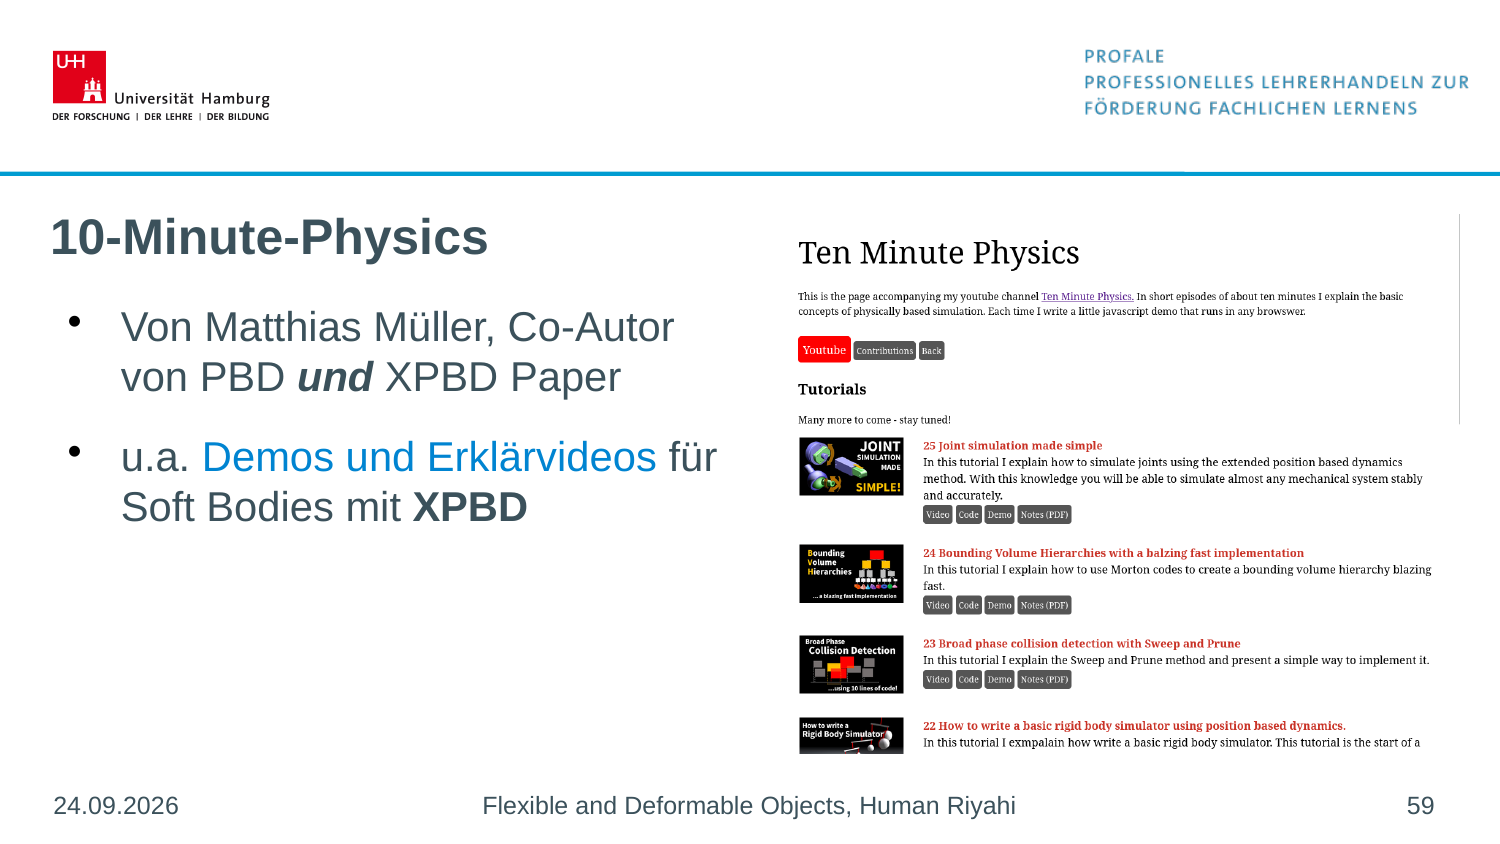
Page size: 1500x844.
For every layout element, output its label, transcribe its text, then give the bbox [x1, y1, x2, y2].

title 10-Minute-Physics [35, 197, 1436, 280]
text_box <number> [1084, 782, 1435, 827]
picture [1085, 48, 1469, 115]
text_box 08.07.2026 [53, 782, 404, 827]
picture [777, 214, 1460, 754]
text_box Flexible and Deformable Objects, Human Riyahi [454, 782, 1046, 827]
list Von Matthias Müller, Co-Autor von PBD und XPBD Paper u.a. Demos und Erklärvideos für Soft Bodies mit XPBD [35, 291, 734, 765]
picture [0, 0, 322, 147]
